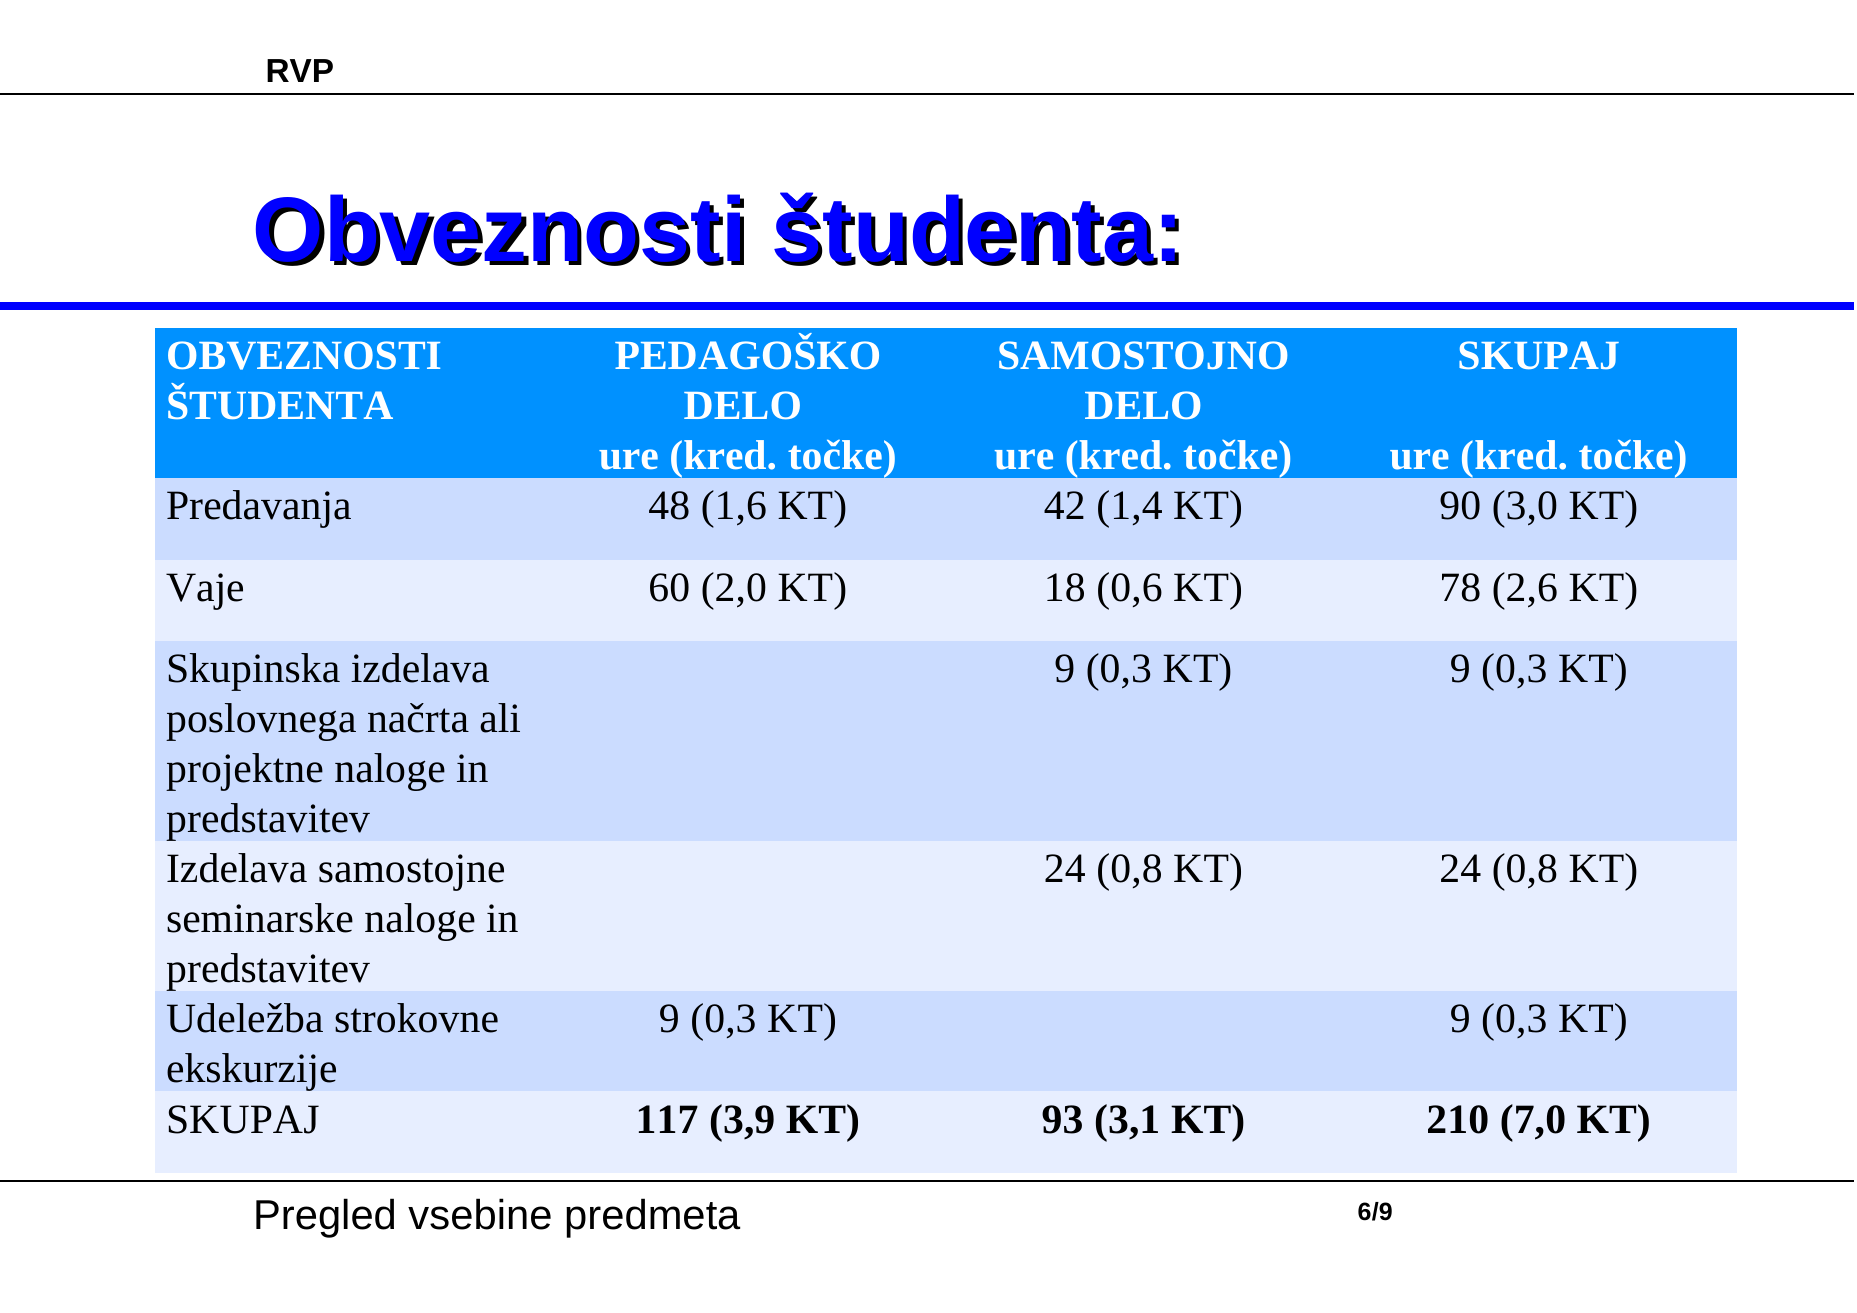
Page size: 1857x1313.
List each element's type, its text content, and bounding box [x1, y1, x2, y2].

table_cell Skupinska izdelava poslovnega načrta ali projektne naloge in predstavitev [155, 641, 550, 841]
table_cell Predavanja [155, 478, 550, 560]
title Obveznosti študenta: [252, 143, 1629, 282]
table_cell 42 (1,4 KT) [946, 478, 1341, 560]
table_cell 9 (0,3 KT) [946, 641, 1341, 841]
table_header PEDAGOŠKO DELO ure (kred. točke) [550, 328, 946, 478]
table_cell Udeležba strokovne ekskurzije [155, 991, 550, 1091]
table_cell [550, 841, 946, 991]
table_cell [550, 641, 946, 841]
table_cell 78 (2,6 KT) [1341, 560, 1737, 641]
table_header OBVEZNOSTI ŠTUDENTA [155, 328, 550, 478]
table_cell SKUPAJ [155, 1091, 550, 1173]
table_cell 90 (3,0 KT) [1341, 478, 1737, 560]
table_cell 9 (0,3 KT) [1341, 641, 1737, 841]
table_cell 24 (0,8 KT) [1341, 841, 1737, 991]
table_cell Vaje [155, 560, 550, 641]
table_cell 9 (0,3 KT) [1341, 991, 1737, 1091]
table_cell 210 (7,0 KT) [1341, 1091, 1737, 1173]
table_cell [946, 991, 1341, 1091]
table_cell 93 (3,1 KT) [946, 1091, 1341, 1173]
table_cell 117 (3,9 KT) [550, 1091, 946, 1173]
table_cell 24 (0,8 KT) [946, 841, 1341, 991]
table_cell Izdelava samostojne seminarske naloge in predstavitev [155, 841, 550, 991]
table_cell 18 (0,6 KT) [946, 560, 1341, 641]
table_header SKUPAJ ure (kred. točke) [1341, 328, 1737, 478]
table_cell 9 (0,3 KT) [550, 991, 946, 1091]
table_cell 48 (1,6 KT) [550, 478, 946, 560]
table_cell 60 (2,0 KT) [550, 560, 946, 641]
table_header SAMOSTOJNO DELO ure (kred. točke) [946, 328, 1341, 478]
